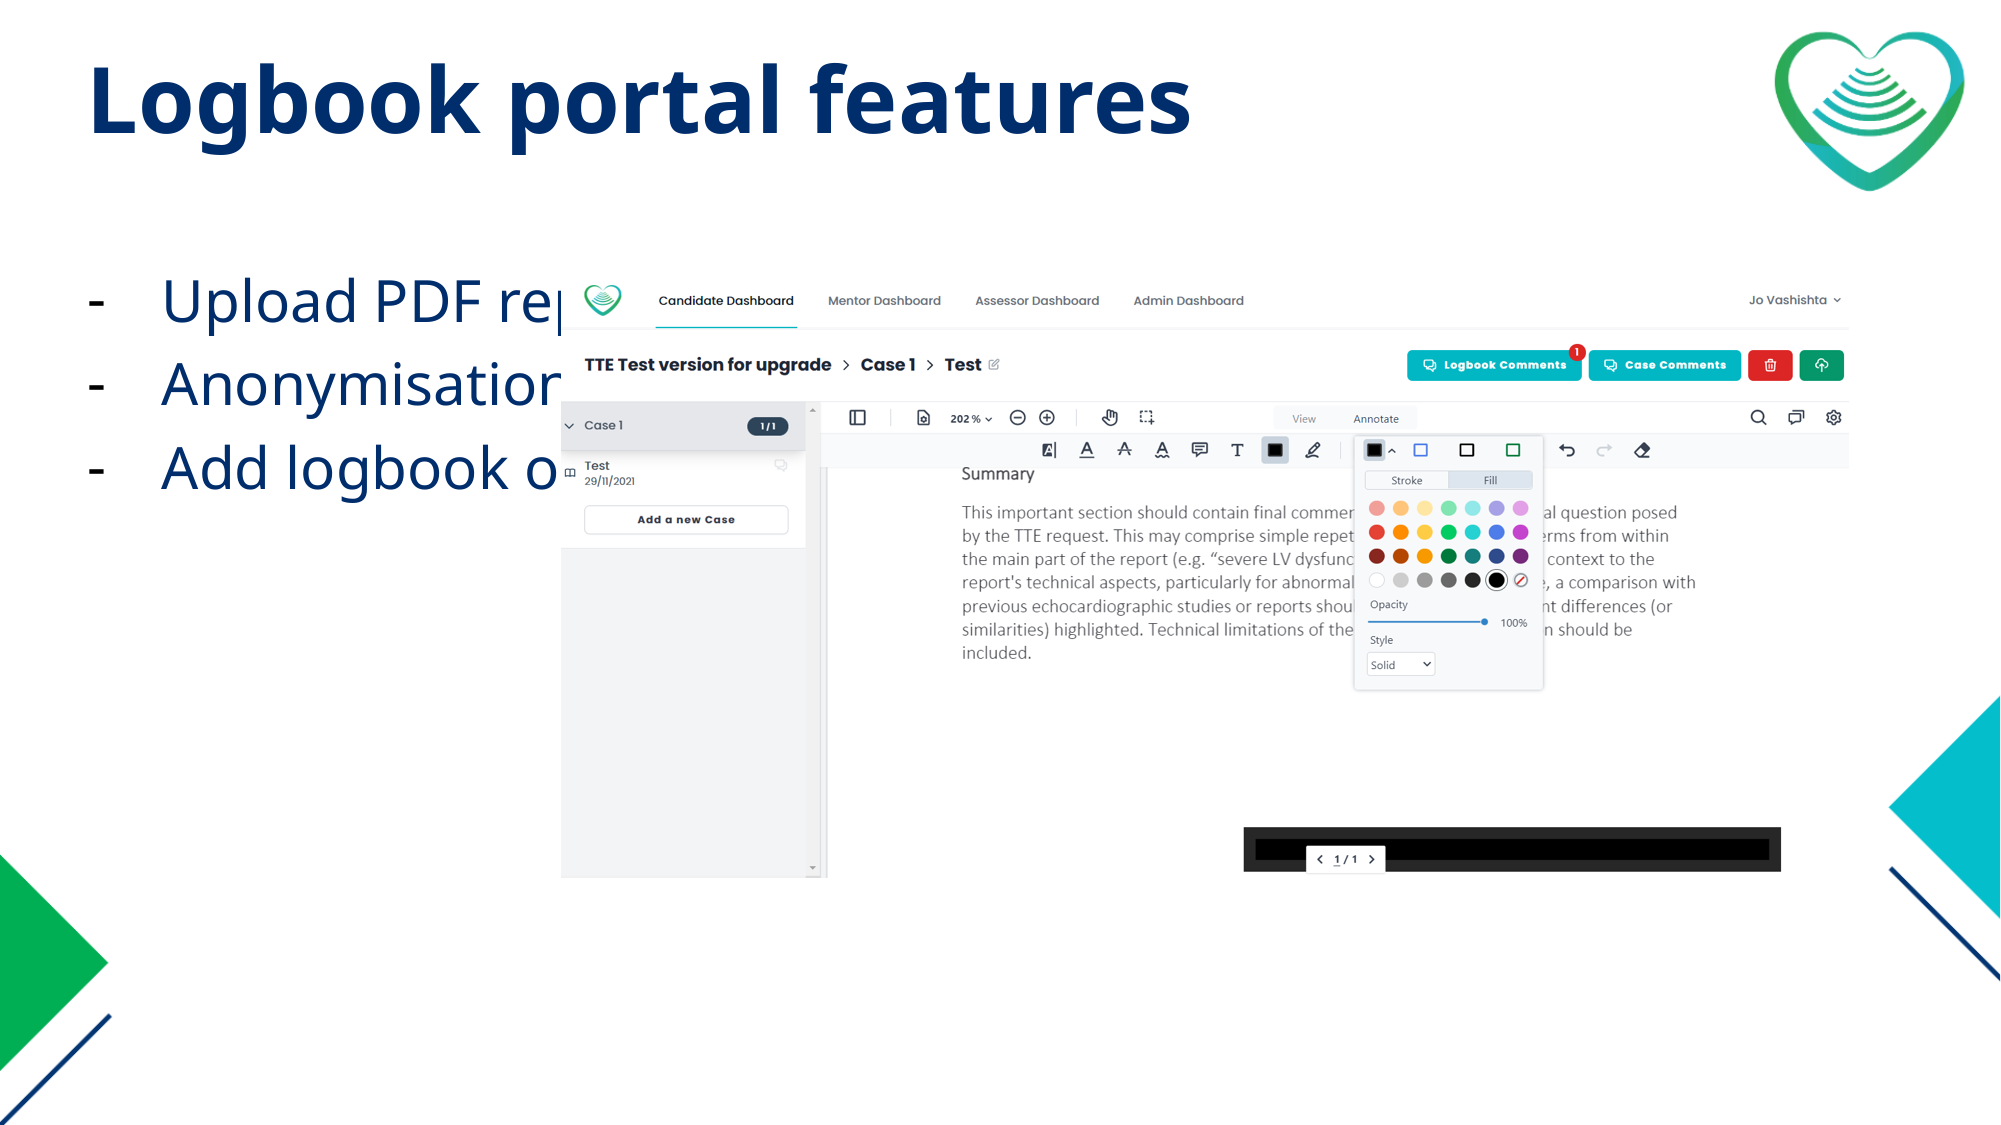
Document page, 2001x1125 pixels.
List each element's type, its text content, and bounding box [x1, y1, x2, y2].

title Logbook portal features [71, 46, 1797, 265]
list Upload PDF reports. Anonymisation tool. Add logbook or case comments to your mentor [71, 264, 562, 899]
picture [561, 276, 1849, 878]
